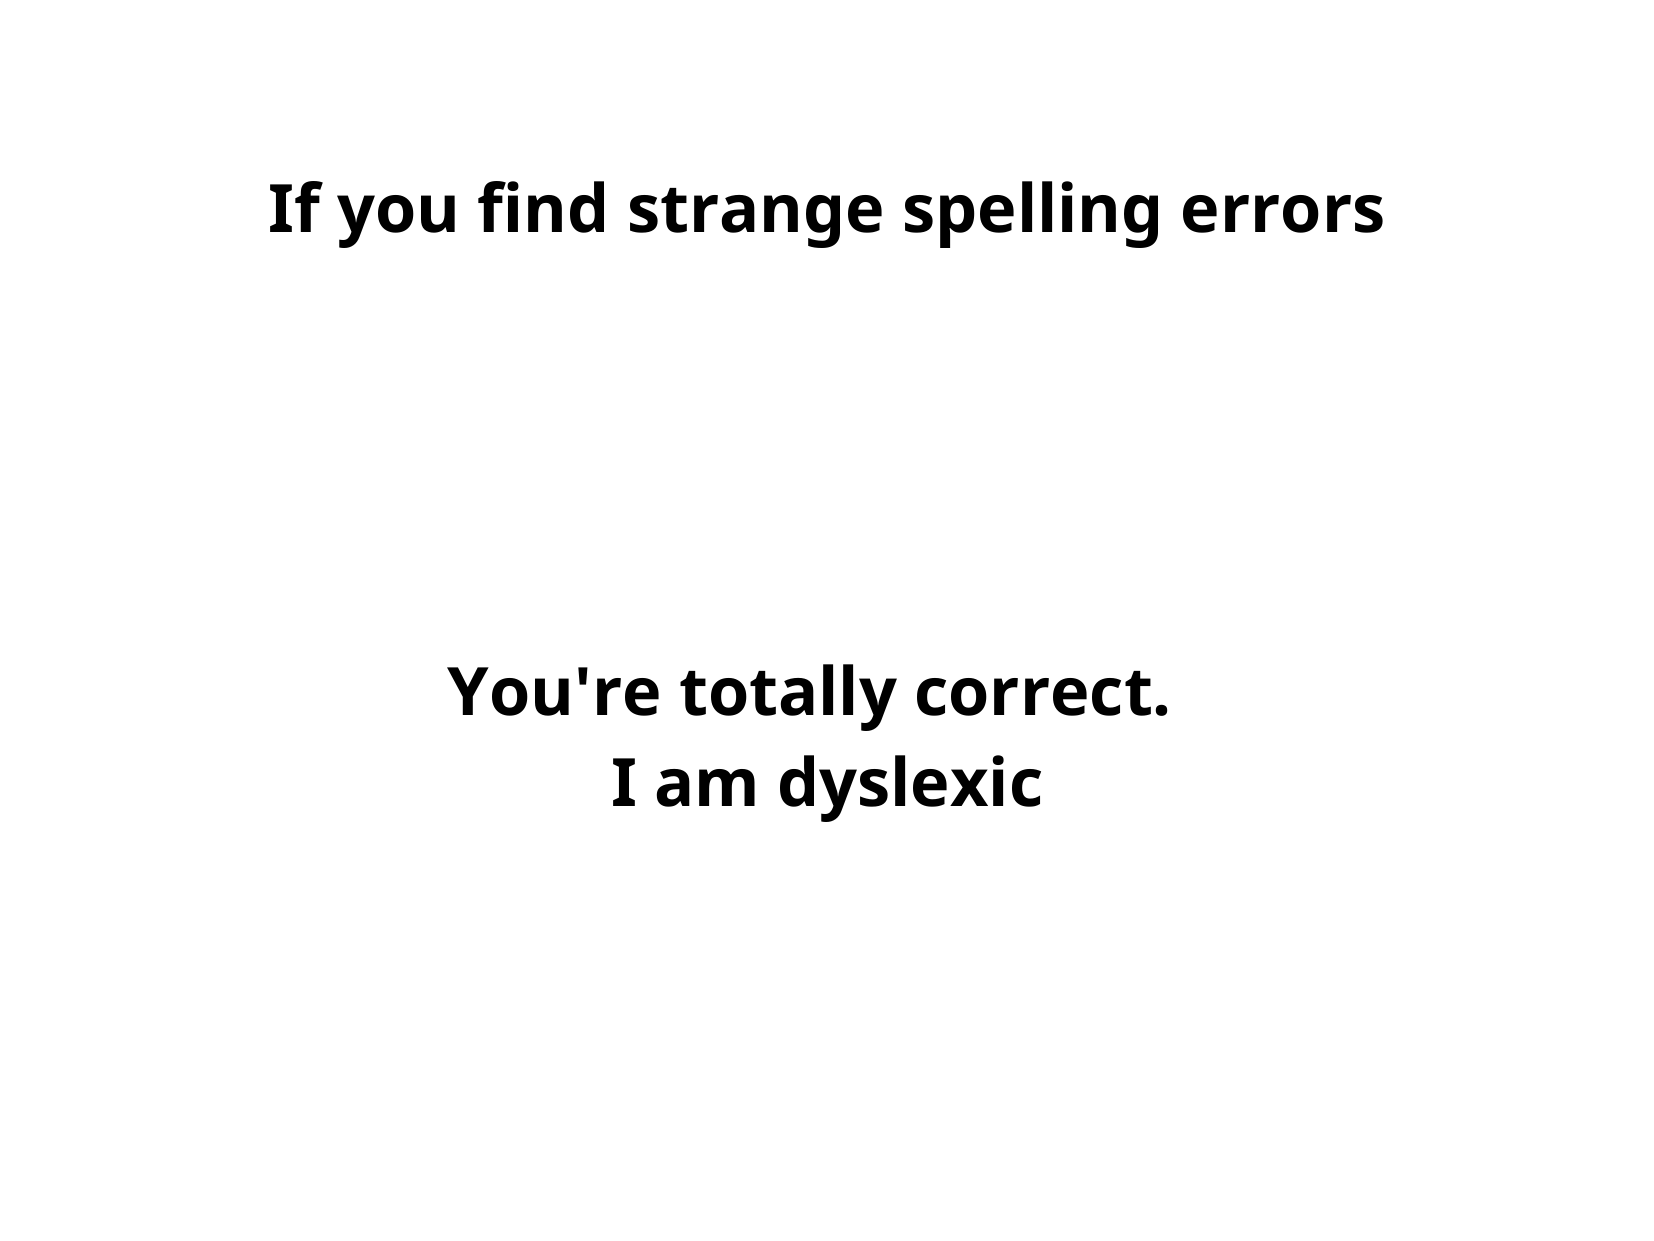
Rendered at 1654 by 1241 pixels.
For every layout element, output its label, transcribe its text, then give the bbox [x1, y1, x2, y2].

subtitle You're totally correct. I am dyslexic [121, 344, 1534, 1127]
title If you find strange spelling errors [121, 102, 1534, 311]
